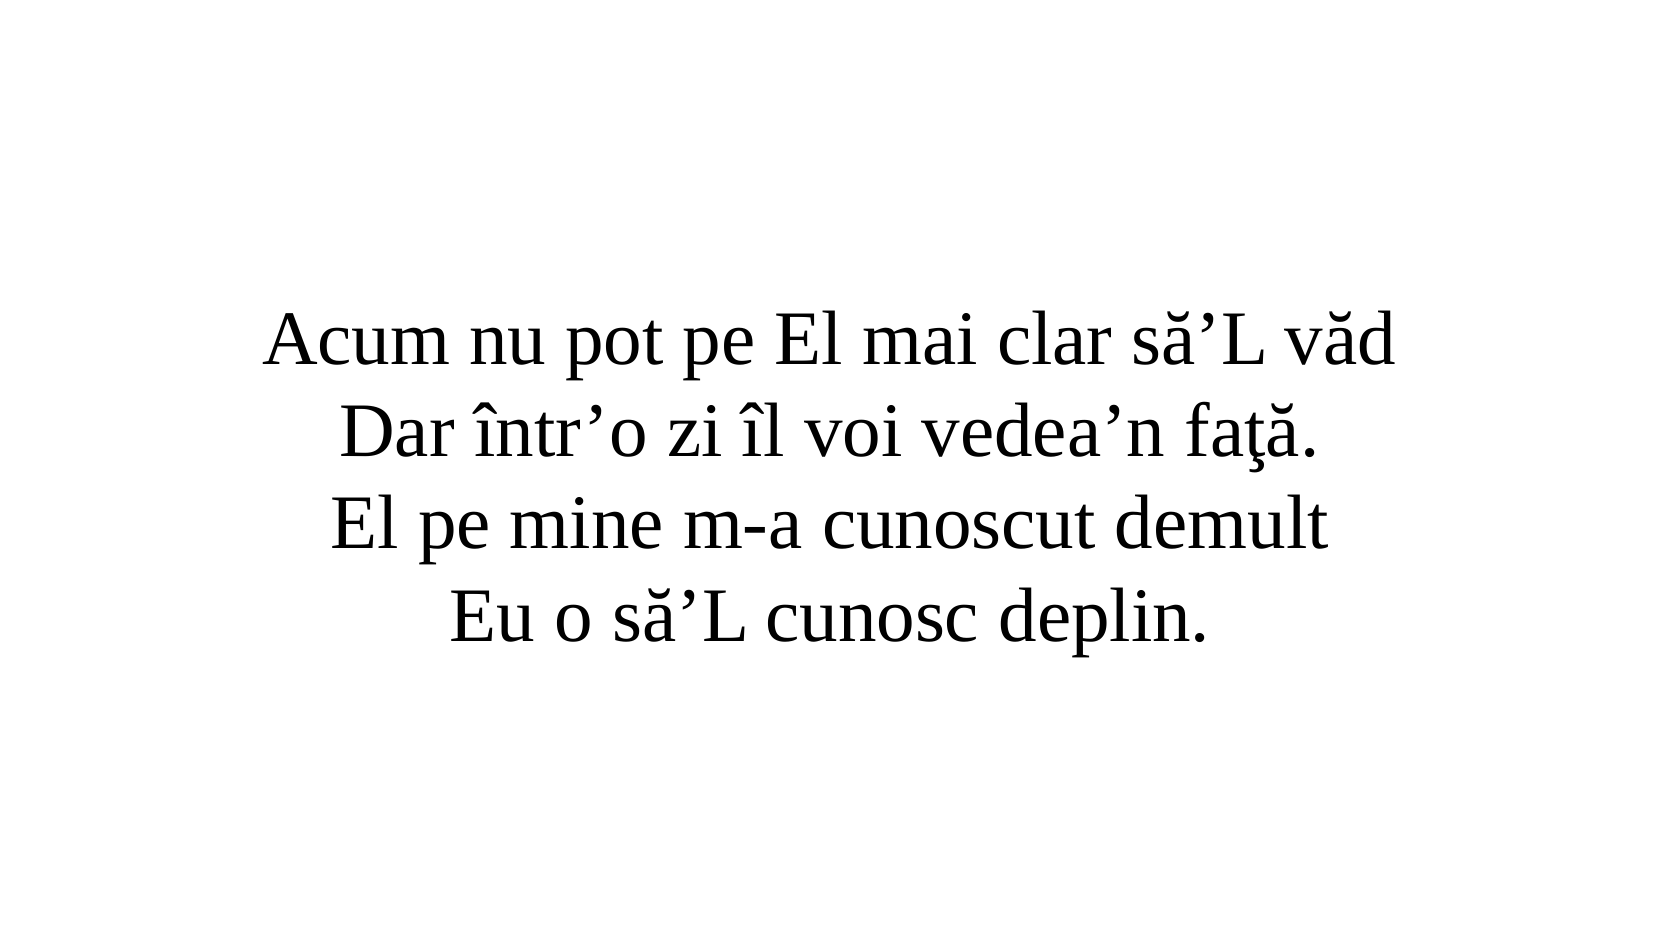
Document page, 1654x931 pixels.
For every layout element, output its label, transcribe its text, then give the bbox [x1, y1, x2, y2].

subtitle Acum nu pot pe El mai clar să’L văd Dar într’o zi îl voi vedea’n faţă. El pe mine m-a cunoscut demult Eu o să’L cunosc deplin. [0, 279, 1654, 680]
